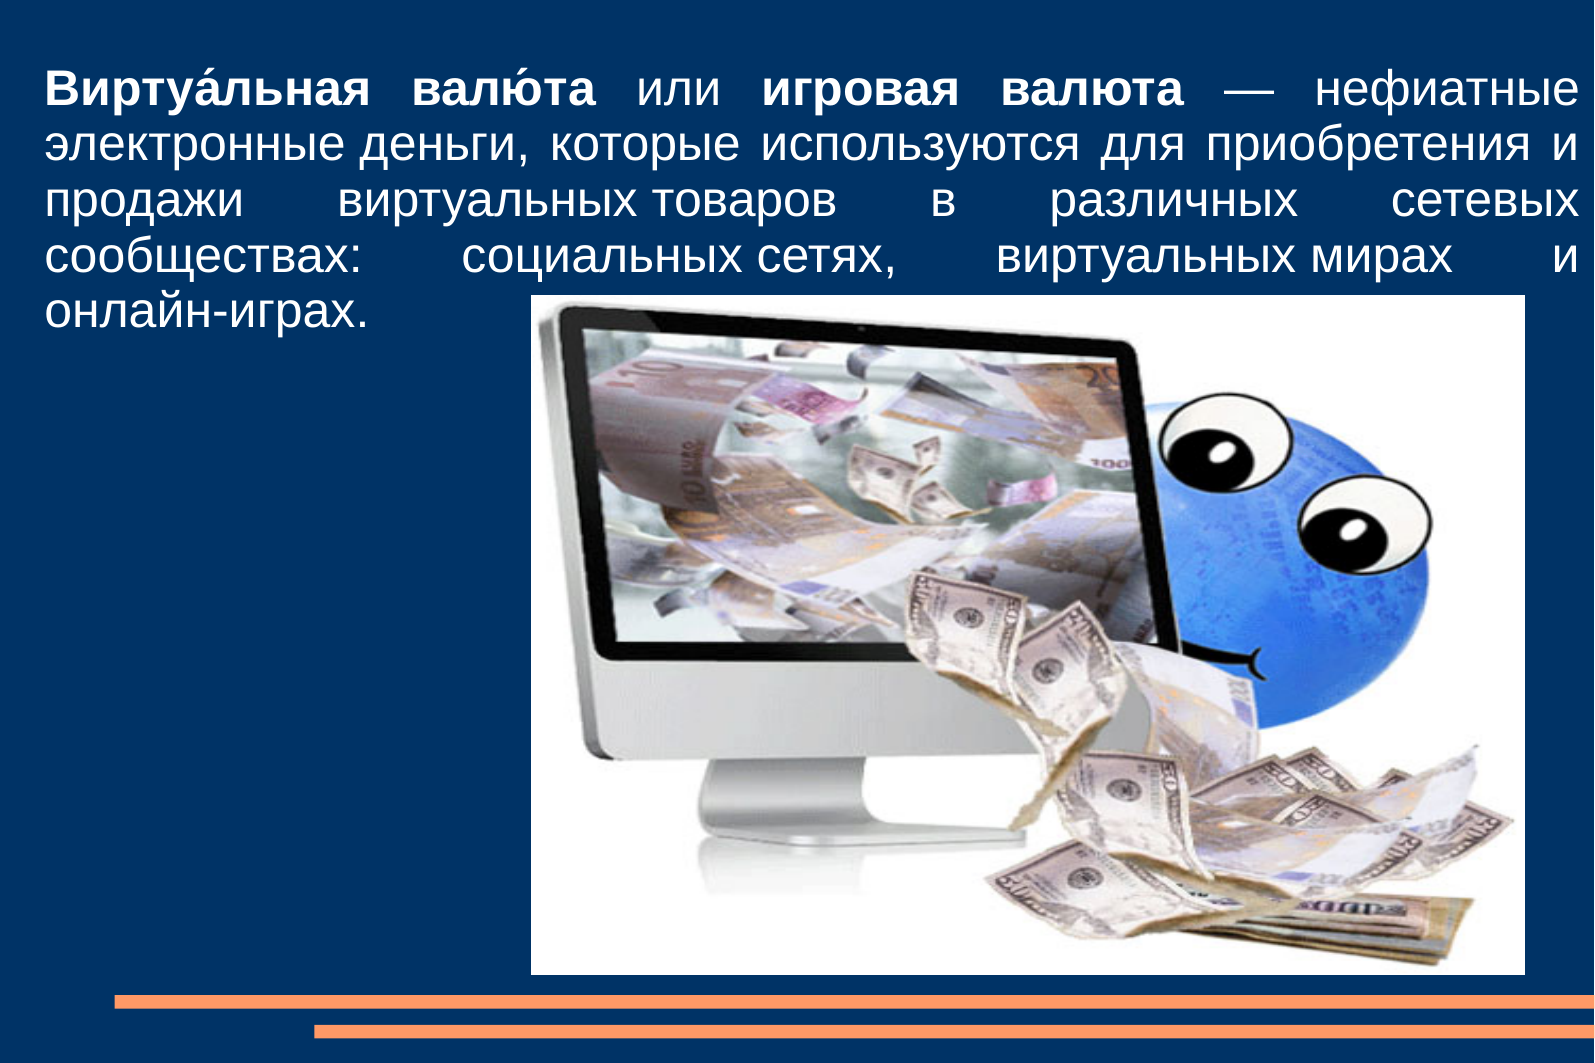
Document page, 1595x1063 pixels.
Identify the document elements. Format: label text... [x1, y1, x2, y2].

picture [531, 295, 1525, 975]
text_box Виртуа́льная валю́та или игровая валюта — нефиатные электронные деньги, которые используются для приобретения и продажи виртуальных товаров в различных сетевых сообществах: социальных сетях, виртуальных мирах и онлайн-играх. [29, 52, 1595, 376]
